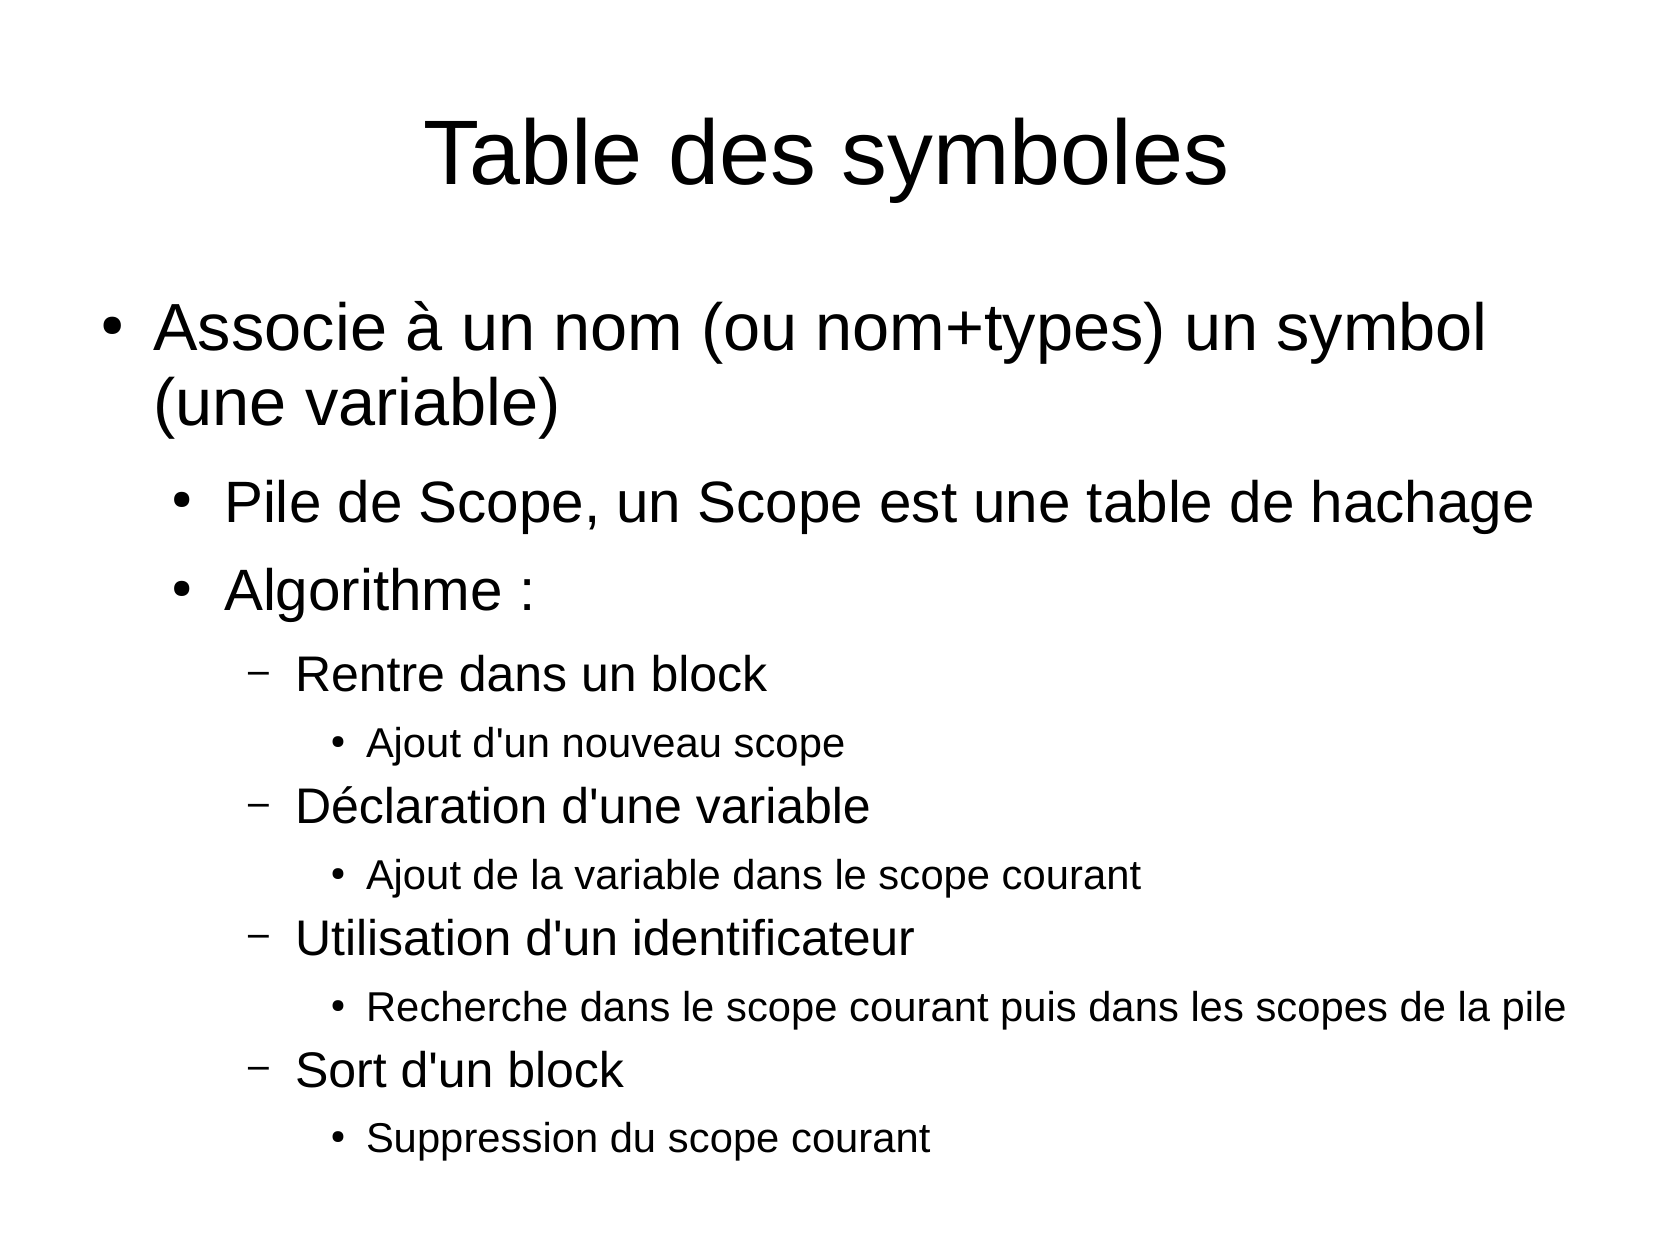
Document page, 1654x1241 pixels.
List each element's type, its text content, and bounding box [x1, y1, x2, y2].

list Associe à un nom (ou nom+types) un symbol (une variable) Pile de Scope, un Scope est une table de hachage Algorithme : Rentre dans un block Ajout d'un nouveau scope Déclaration d'une variable Ajout de la variable dans le scope courant Utilisation d'un identificateur Recherche dans le scope courant puis dans les scopes de la pile Sort d'un block Suppression du scope courant [82, 290, 1571, 1162]
title Table des symboles [82, 56, 1571, 250]
